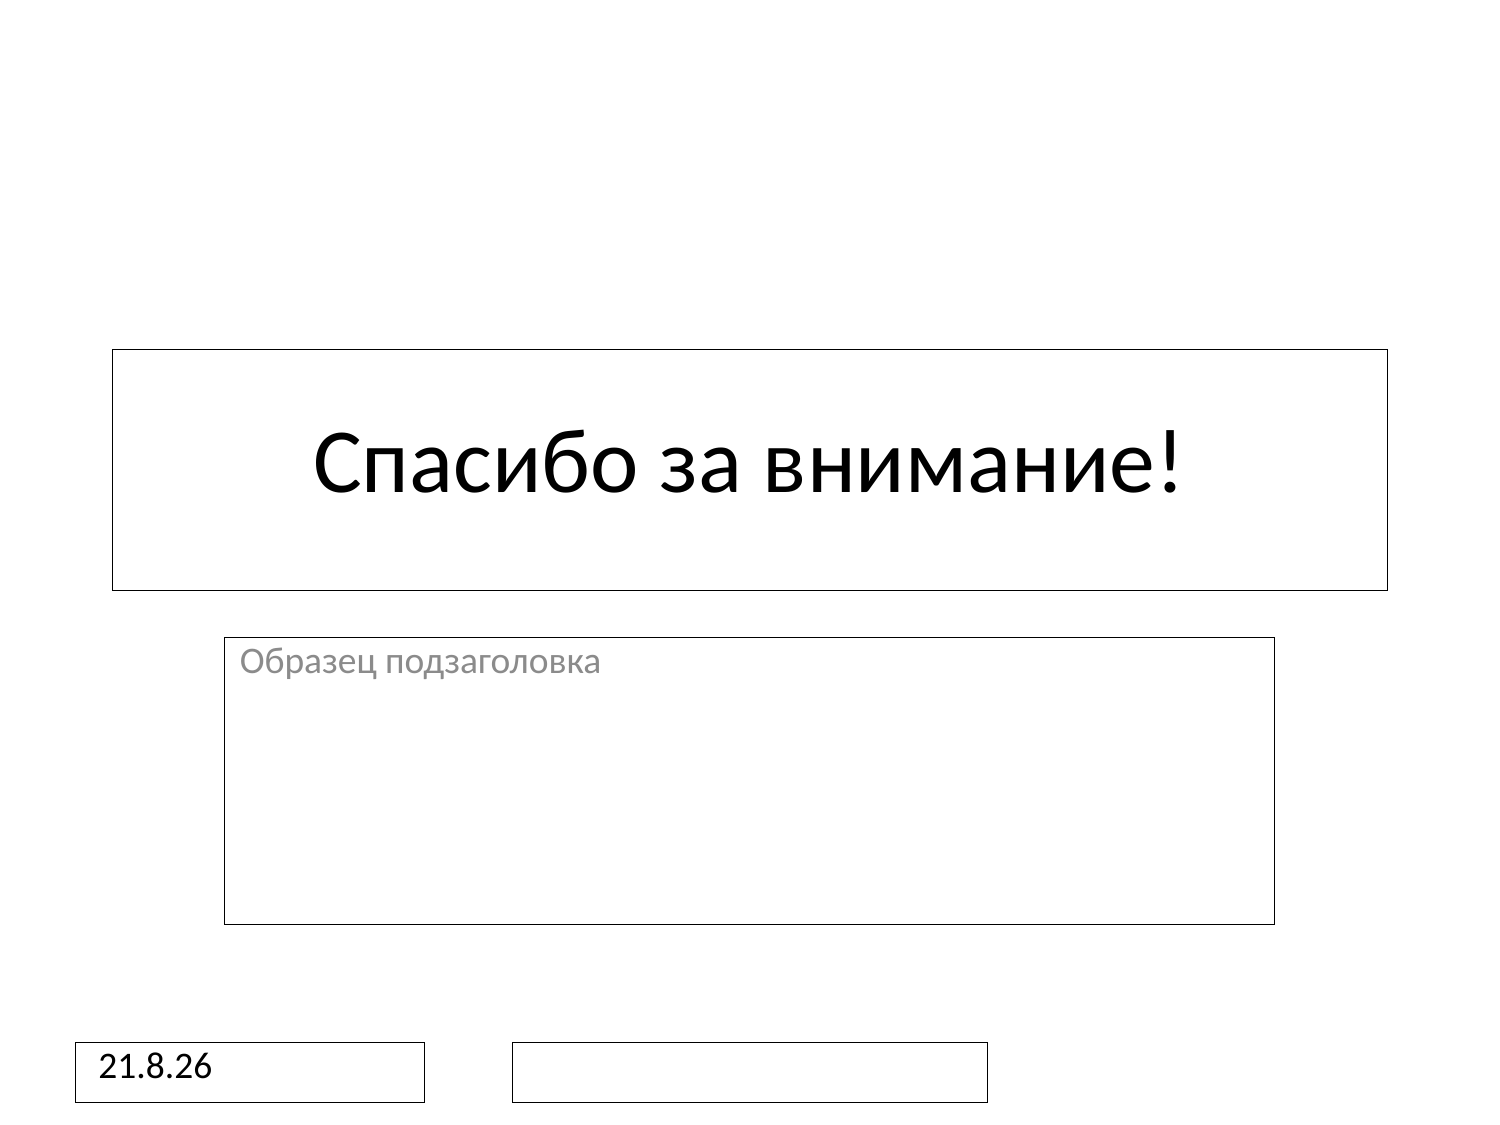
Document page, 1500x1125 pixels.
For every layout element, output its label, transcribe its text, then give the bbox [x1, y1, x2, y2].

title Спасибо за внимание! [112, 349, 1388, 591]
